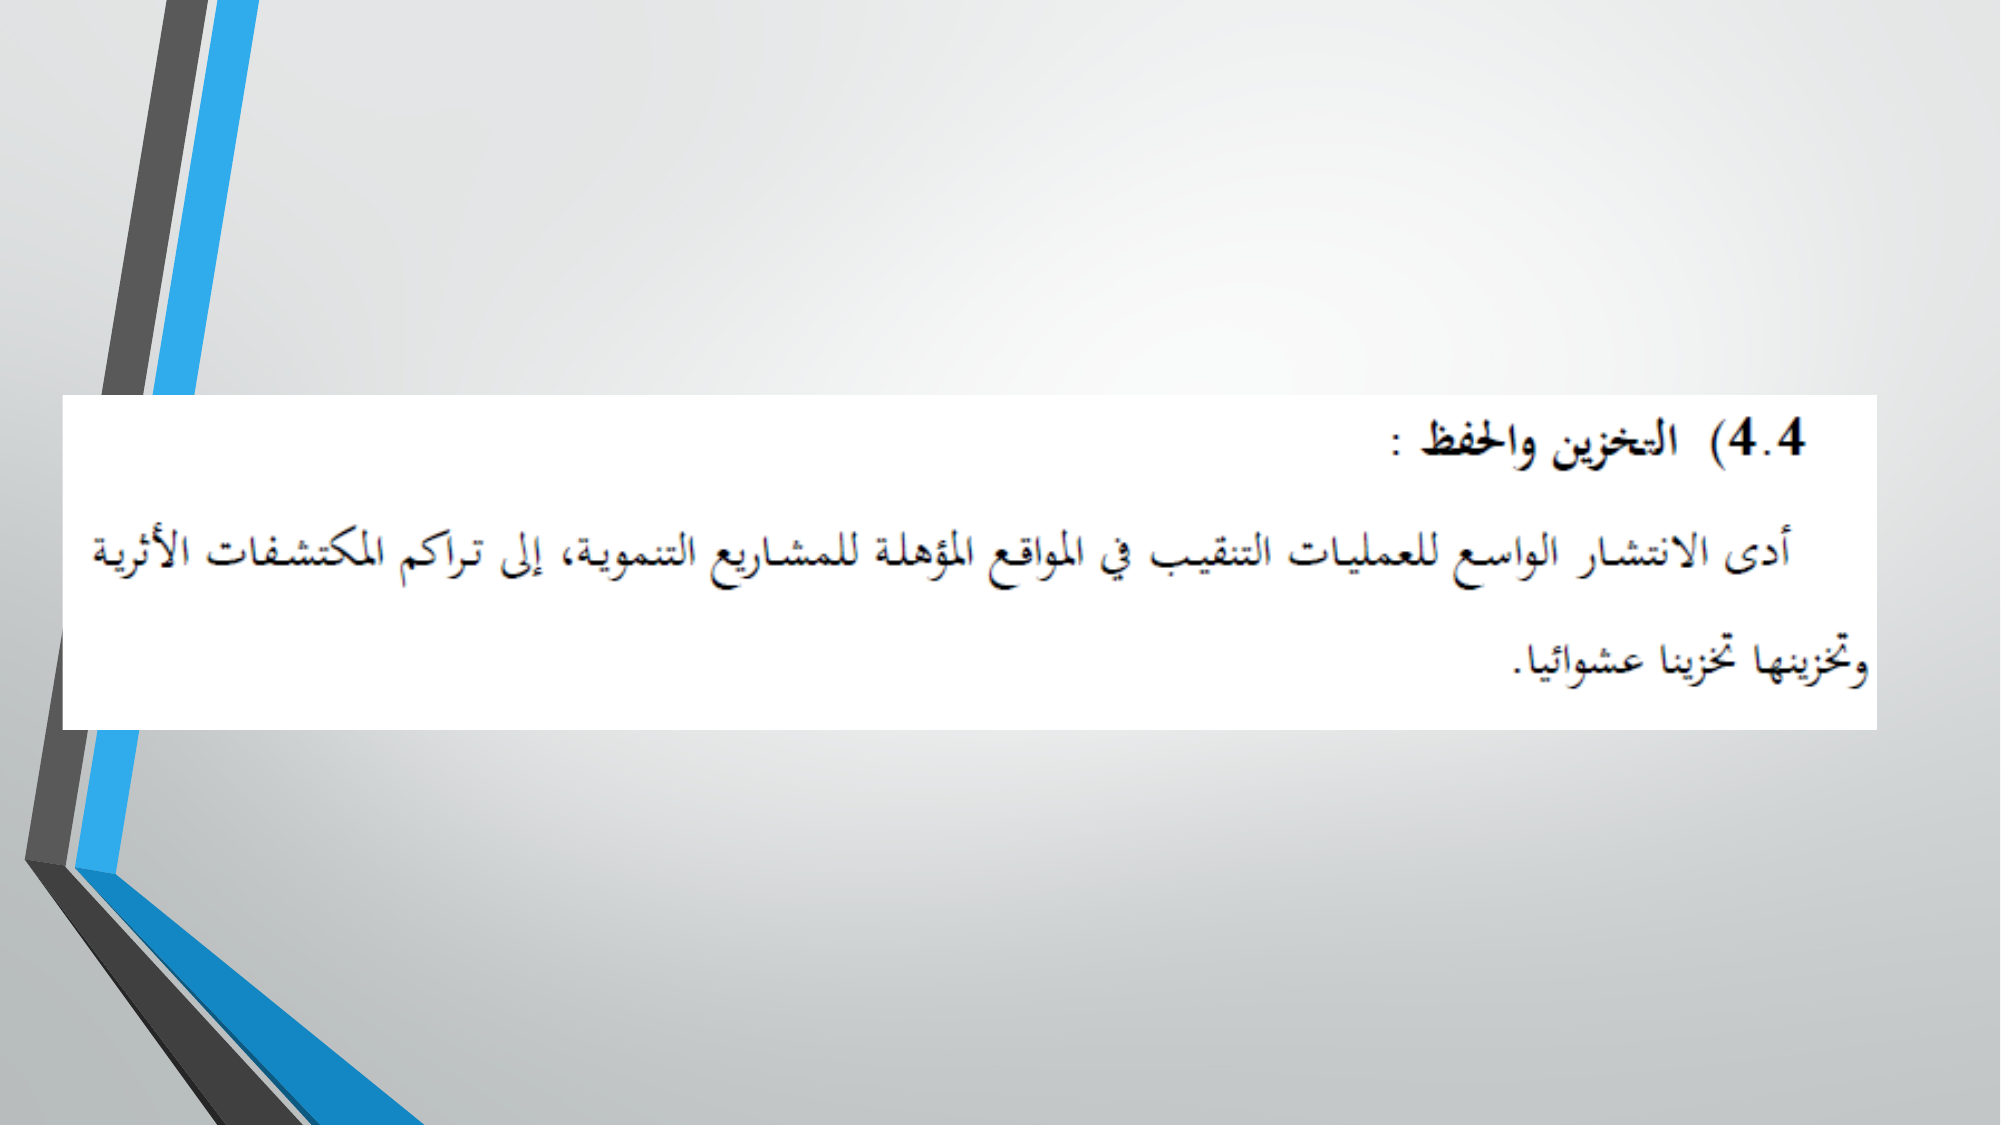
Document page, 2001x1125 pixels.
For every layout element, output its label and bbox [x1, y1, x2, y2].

picture [62, 395, 1877, 730]
